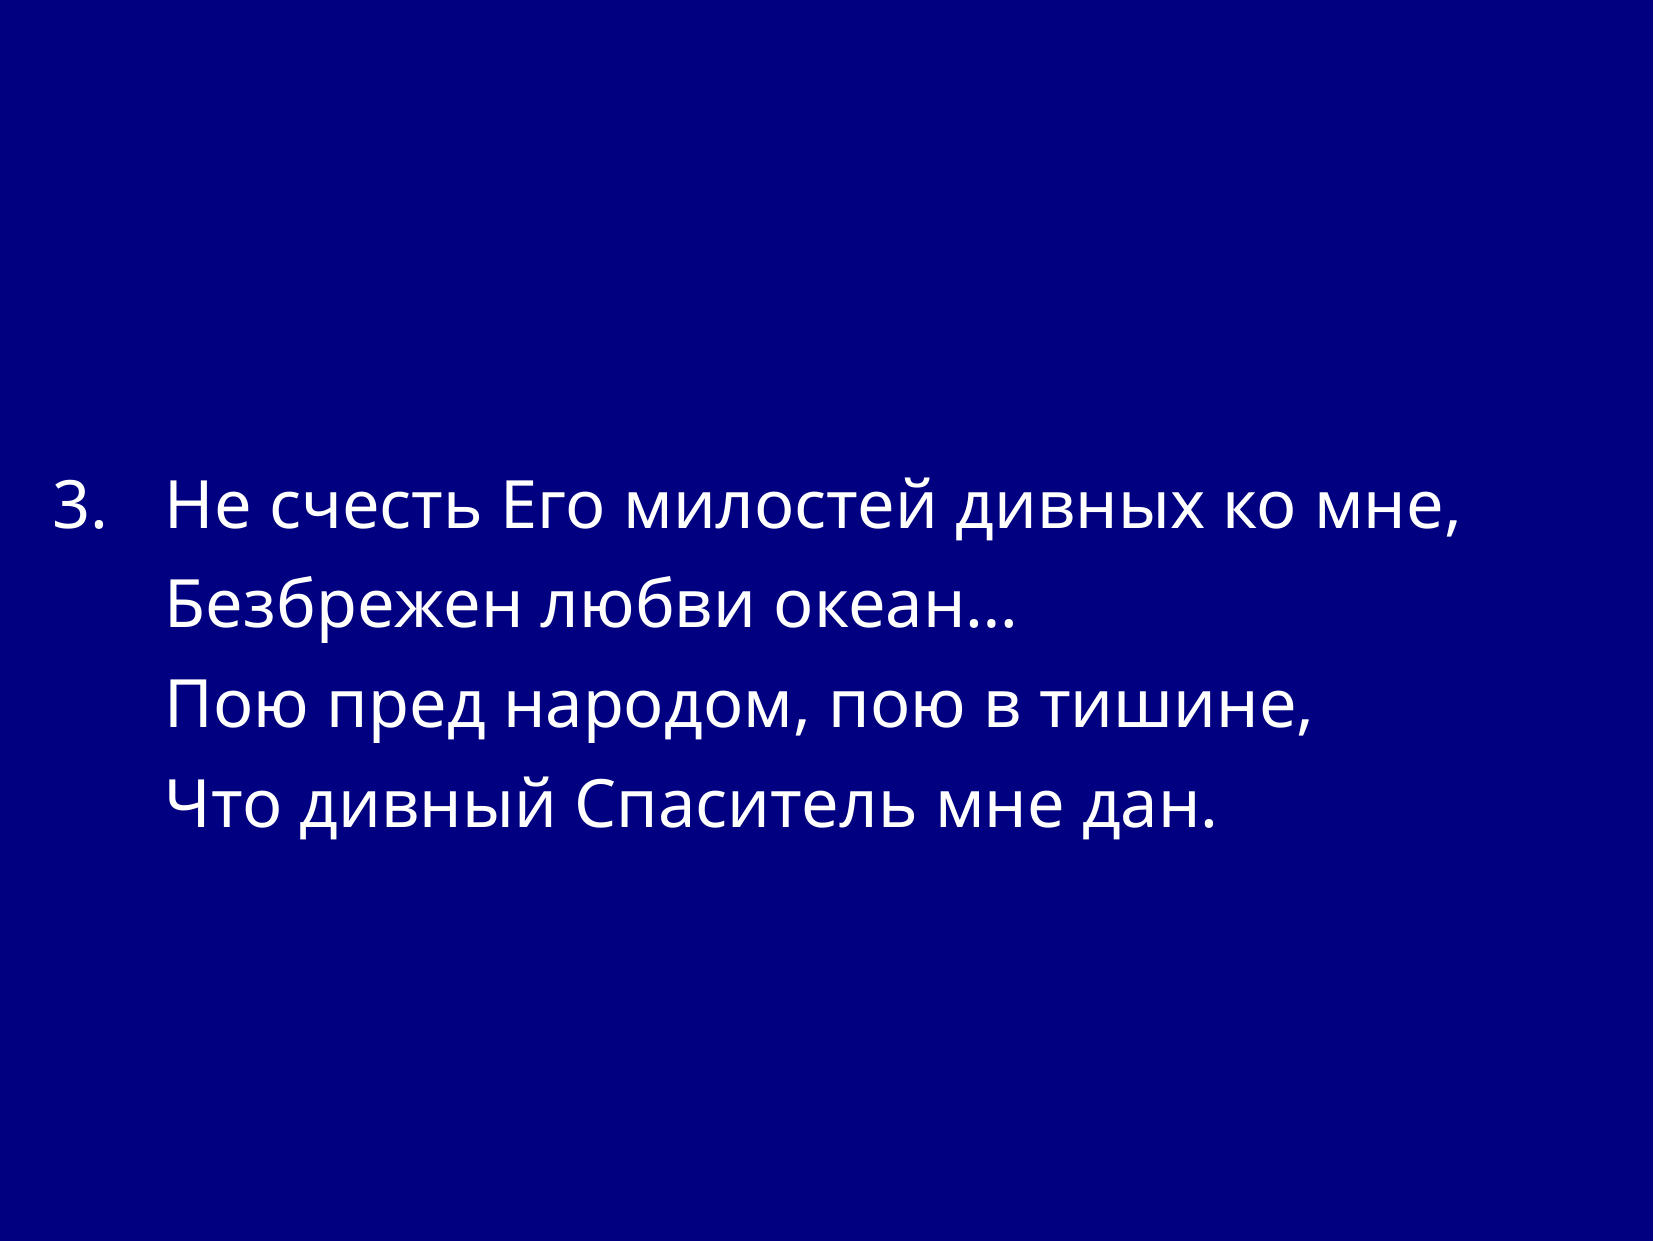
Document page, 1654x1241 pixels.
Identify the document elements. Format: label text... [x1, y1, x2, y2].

text_box 3. Не счесть Его милостей дивных ко мне, Безбрежен любви океан… Пою пред народом, пою в тишине, Что дивный Спаситель мне дан. [37, 150, 1653, 1163]
